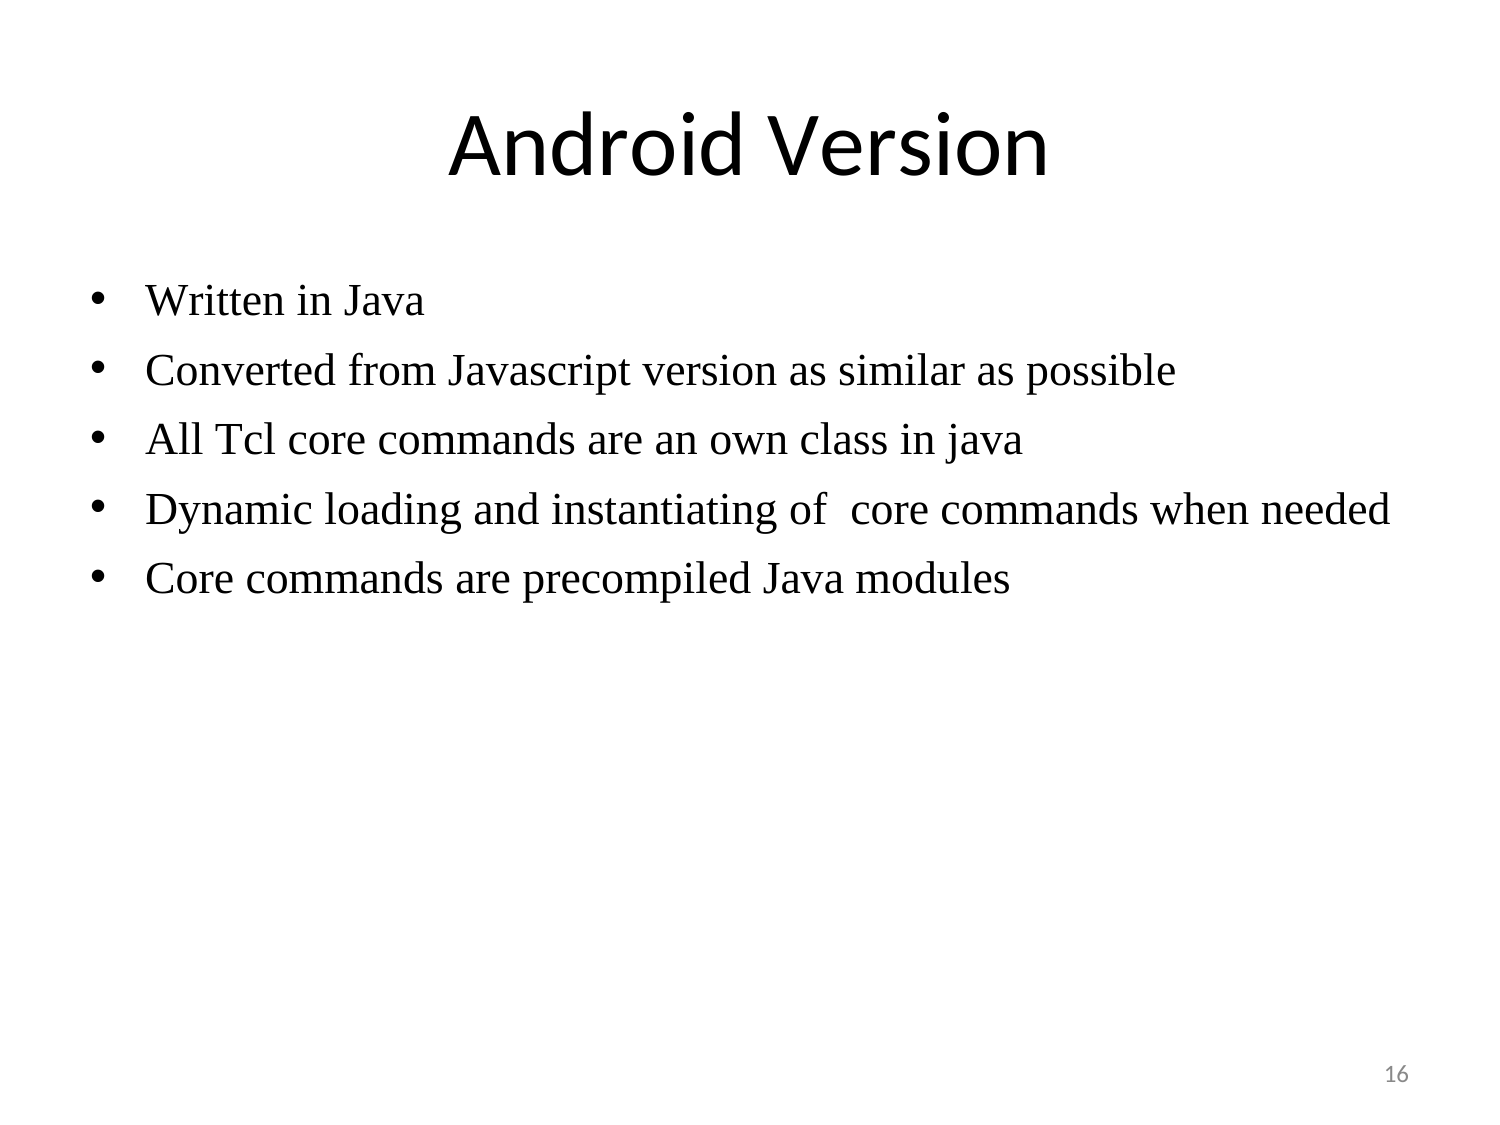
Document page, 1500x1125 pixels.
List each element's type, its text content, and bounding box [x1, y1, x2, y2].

text_box Android Version [75, 45, 1426, 233]
text_box Written in Java Converted from Javascript version as similar as possible All Tcl core commands are an own class in java Dynamic loading and instantiating of core commands when needed Core commands are precompiled Java modules [75, 262, 1426, 1005]
